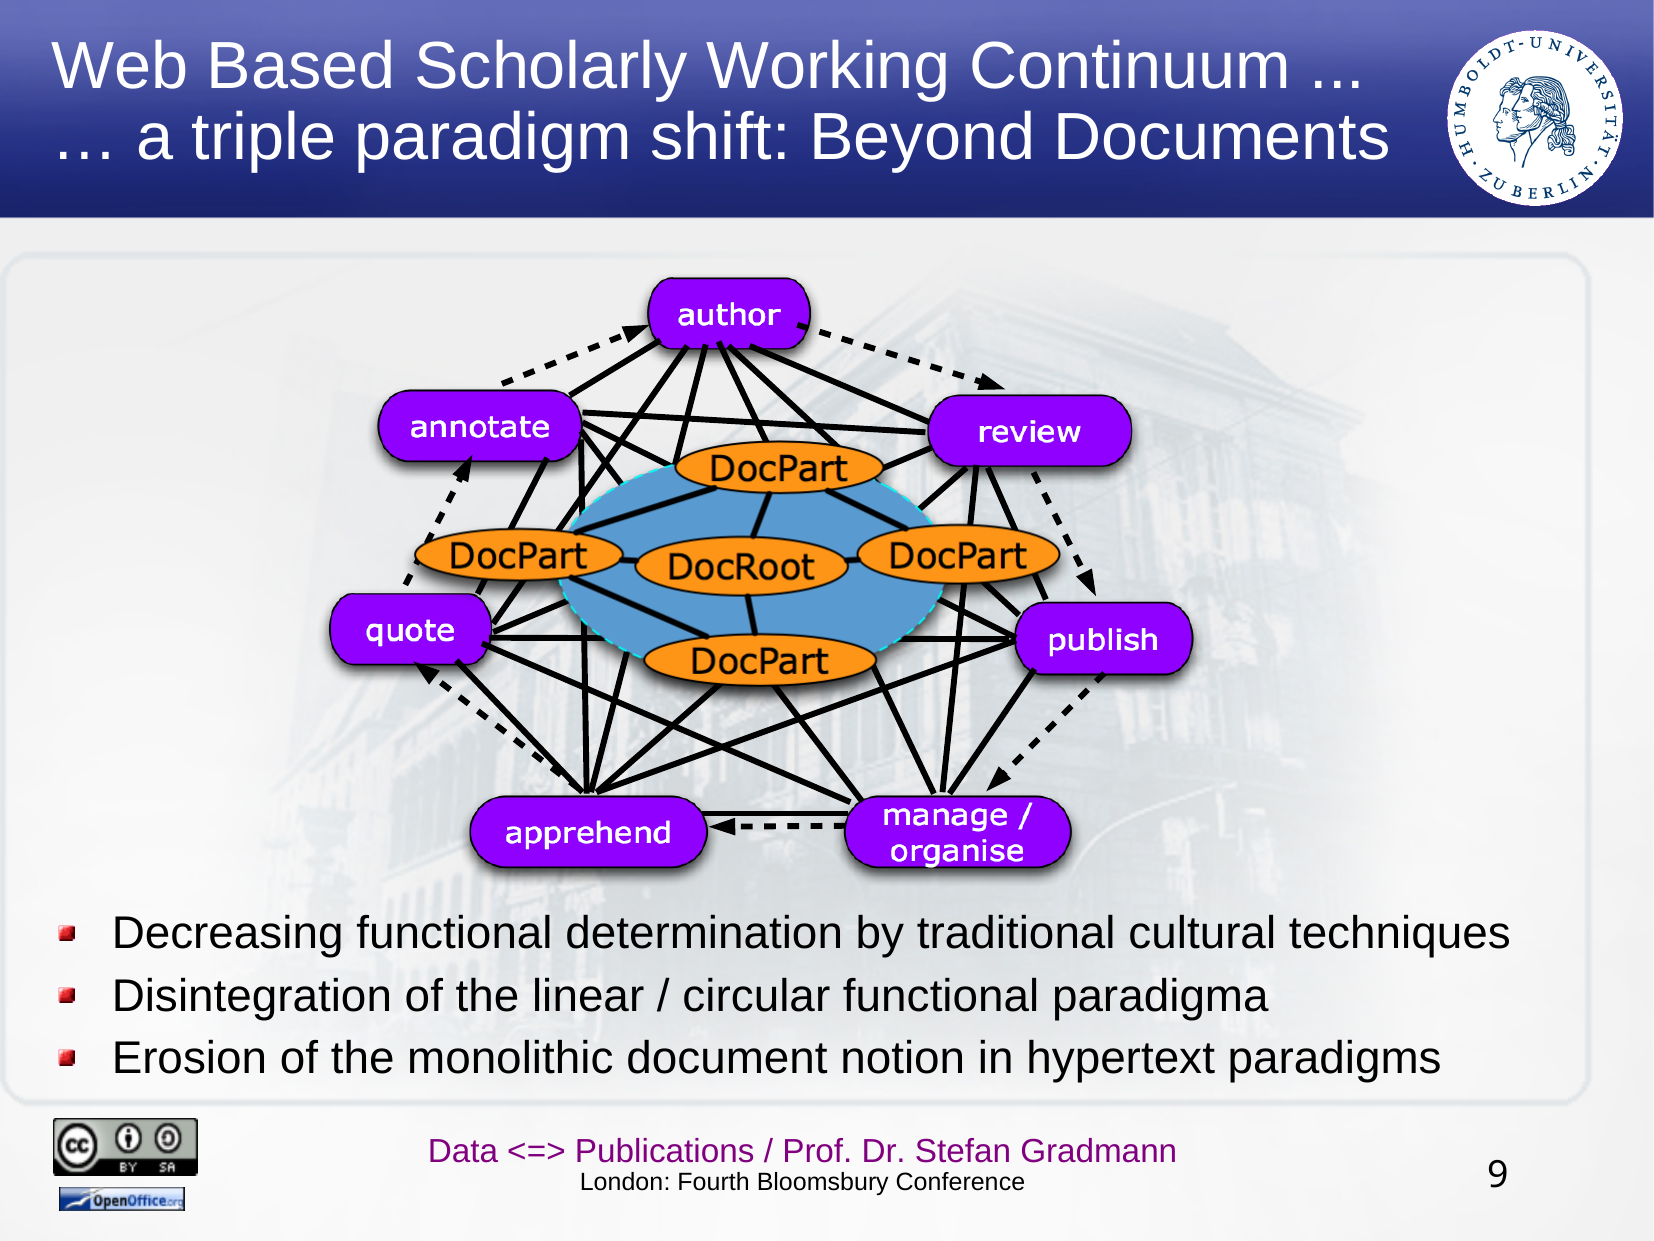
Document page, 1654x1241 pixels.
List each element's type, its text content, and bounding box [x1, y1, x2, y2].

title Web Based Scholarly Working Continuum ... … a triple paradigm shift: Beyond Documents [51, 0, 1536, 205]
list Decreasing functional determination by traditional cultural techniques Disintegration of the linear / circular functional paradigma Erosion of the monolithic document notion in hypertext paradigms [41, 909, 1572, 1164]
picture [0, 0, 1654, 1241]
